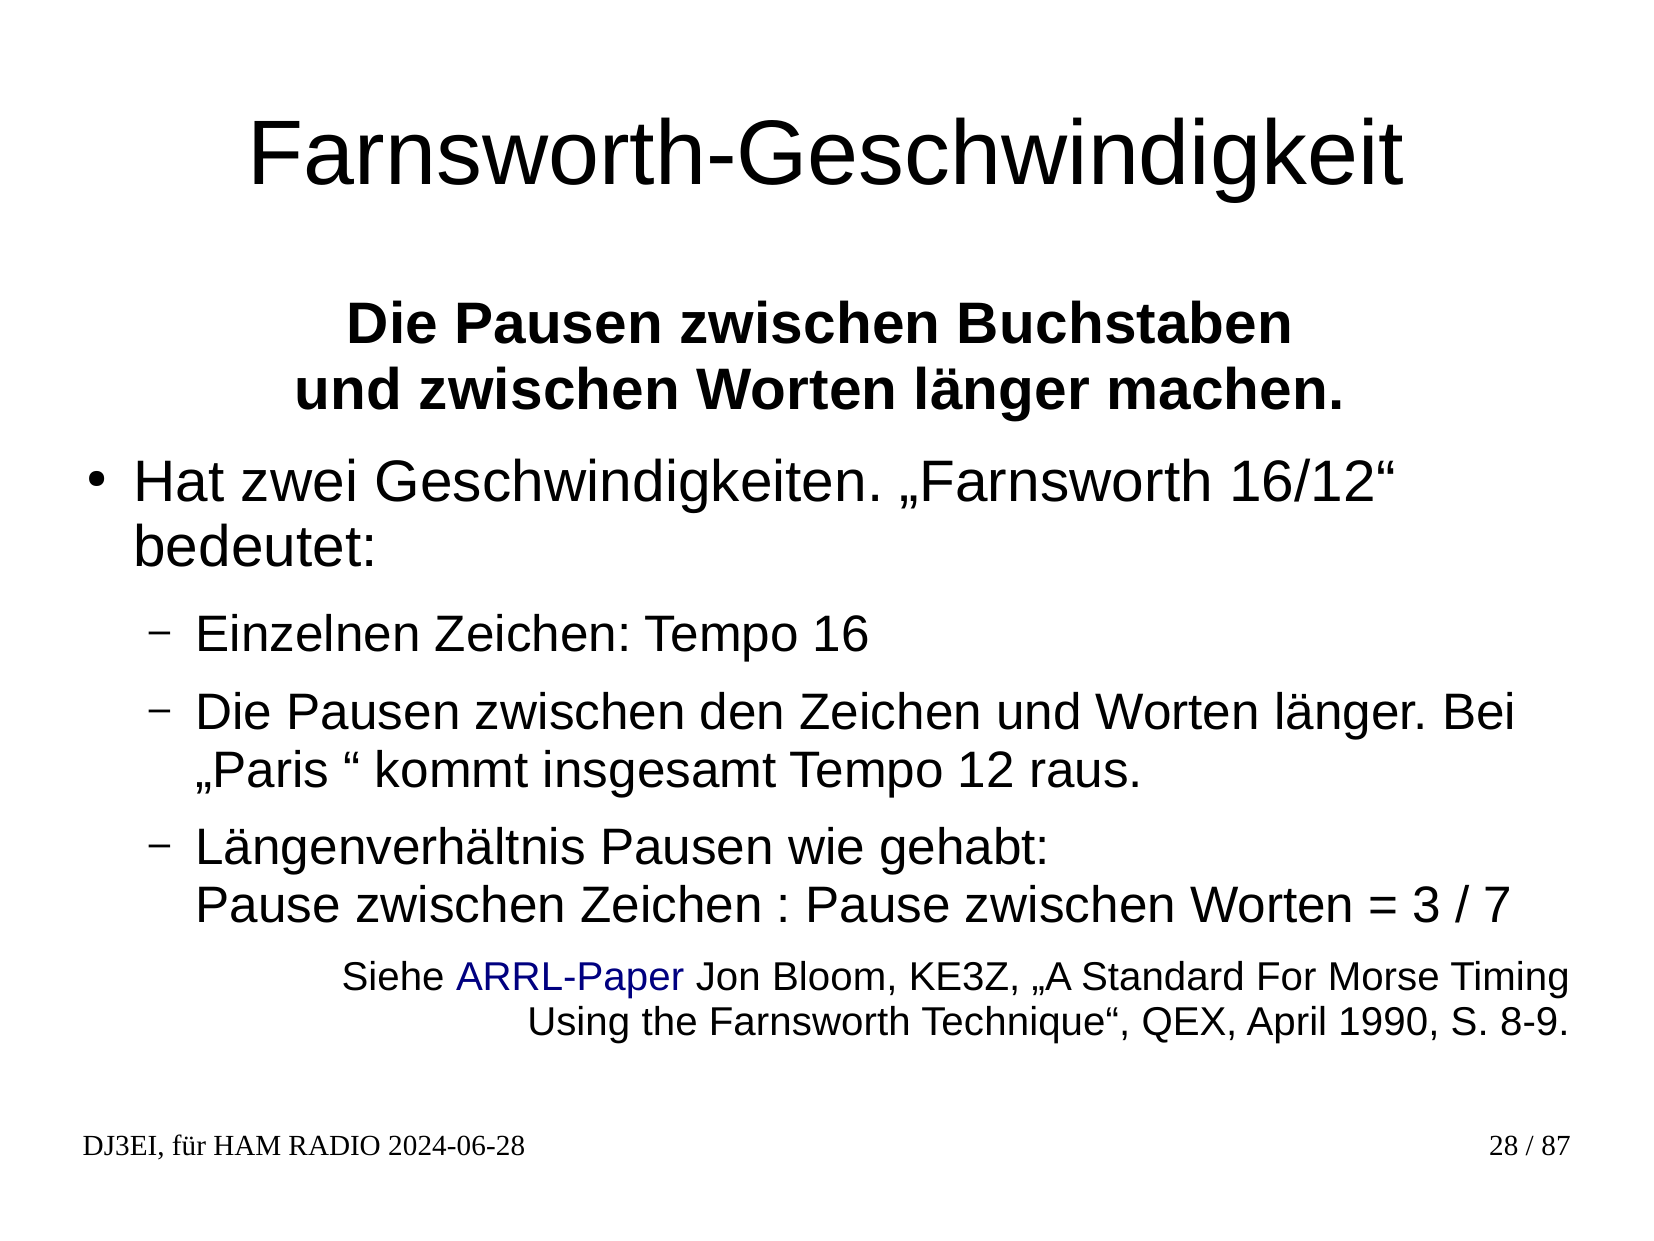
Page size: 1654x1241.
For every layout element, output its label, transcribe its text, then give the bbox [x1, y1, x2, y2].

title Farnsworth-Geschwindigkeit [82, 49, 1571, 257]
list Die Pausen zwischen Buchstaben und zwischen Worten länger machen. Hat zwei Geschwindigkeiten. „Farnsworth 16/12“ bedeutet: Einzelnen Zeichen: Tempo 16 Die Pausen zwischen den Zeichen und Worten länger. Bei „Paris “ kommt insgesamt Tempo 12 raus. Längenverhältnis Pausen wie gehabt: Pause zwischen Zeichen : Pause zwischen Worten = 3 / 7 Siehe ARRL-Paper Jon Bloom, KE3Z, „A Standard For Morse Timing Using the Farnsworth Technique“, QEX, April 1990, S. 8-9. [70, 290, 1571, 1052]
